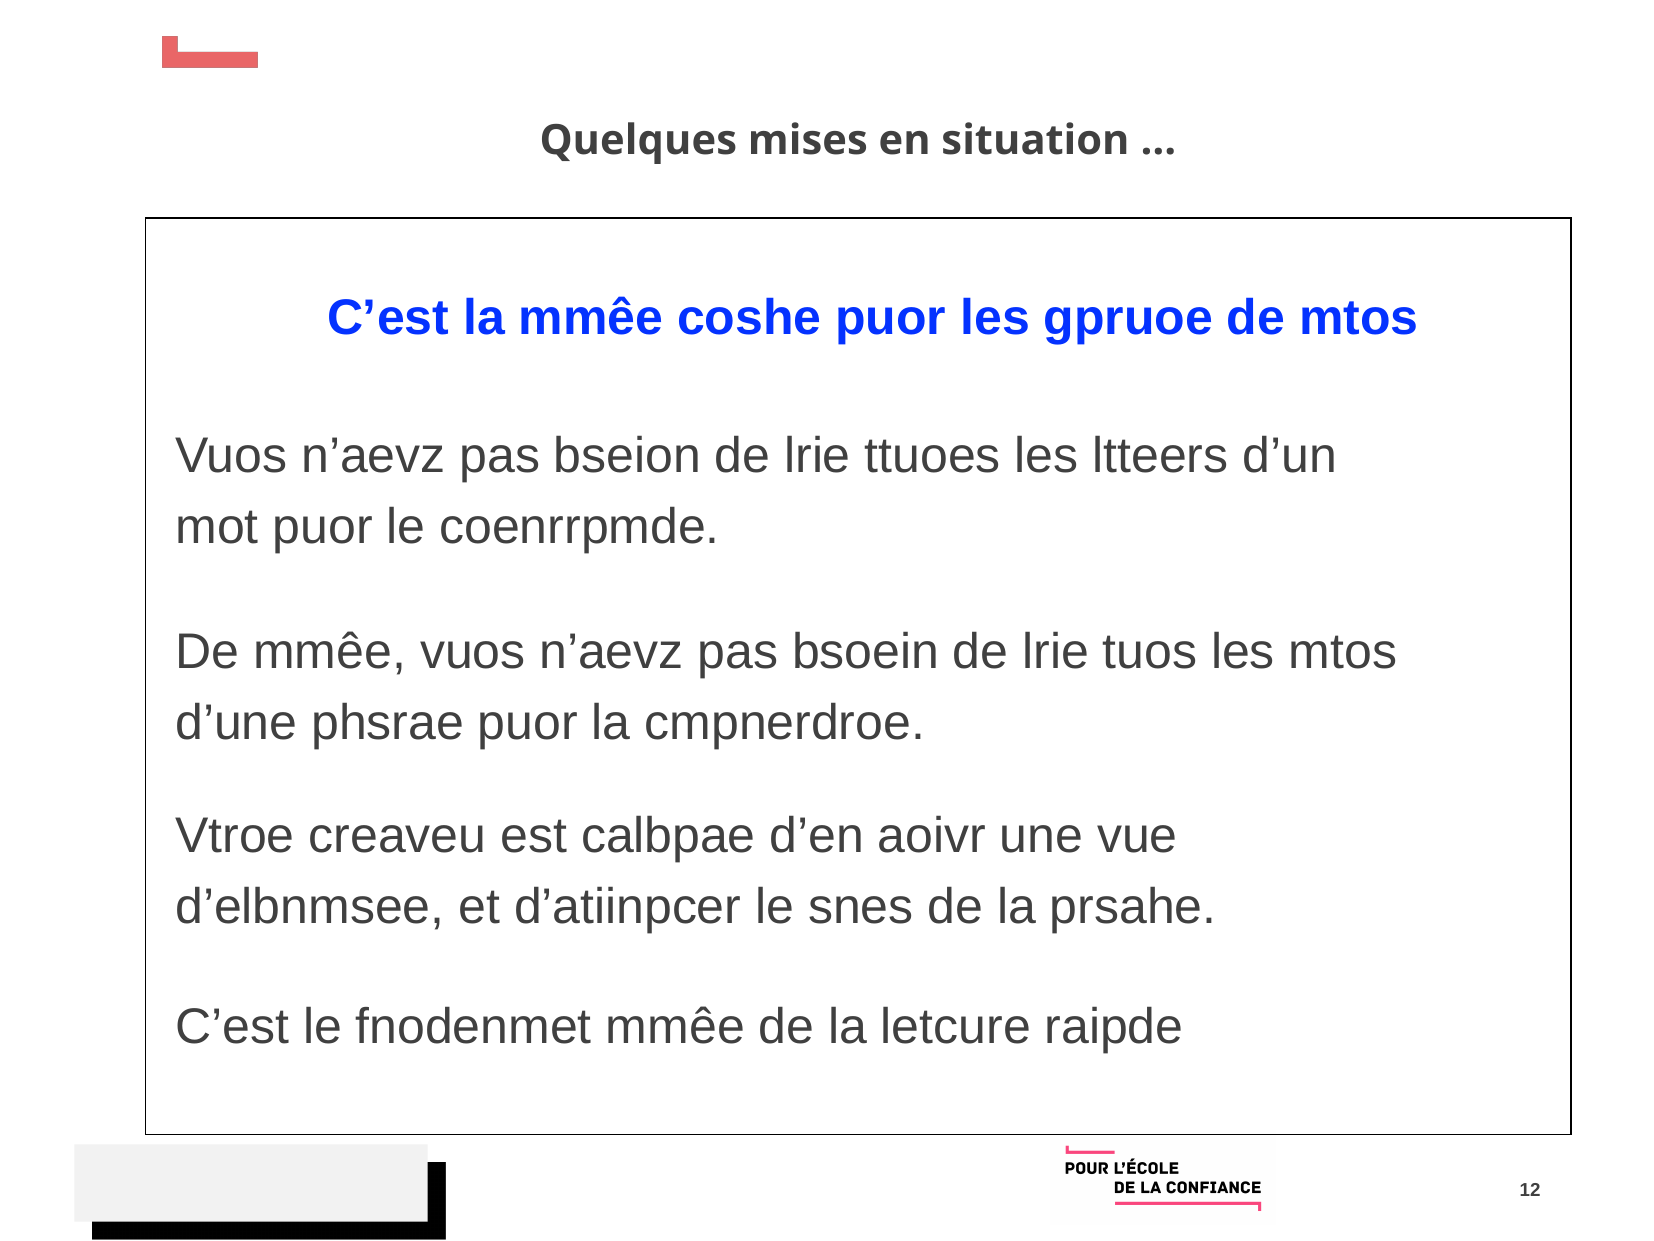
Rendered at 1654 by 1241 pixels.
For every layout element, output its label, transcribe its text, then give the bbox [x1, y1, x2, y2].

picture [161, 35, 259, 69]
text_box <numéro> [1473, 1155, 1556, 1222]
picture [1049, 1135, 1279, 1227]
title Quelques mises en situation … [145, 67, 1571, 209]
text_box [74, 1144, 428, 1222]
list C’est la mmêe coshe puor les gpruoe de mtos Vuos n’aevz pas bseion de lrie ttuoes les ltteers d’un mot puor le coenrrpmde. De mmêe, vuos n’aevz pas bsoein de lrie tuos les mtos d’une phsrae puor la cmpnerdroe. Vtroe creaveu est calbpae d’en aoivr une vue d’elbnmsee, et d’atiinpcer le snes de la prsahe. C’est le fnodenmet mmêe de la letcure raipde [145, 217, 1571, 1135]
